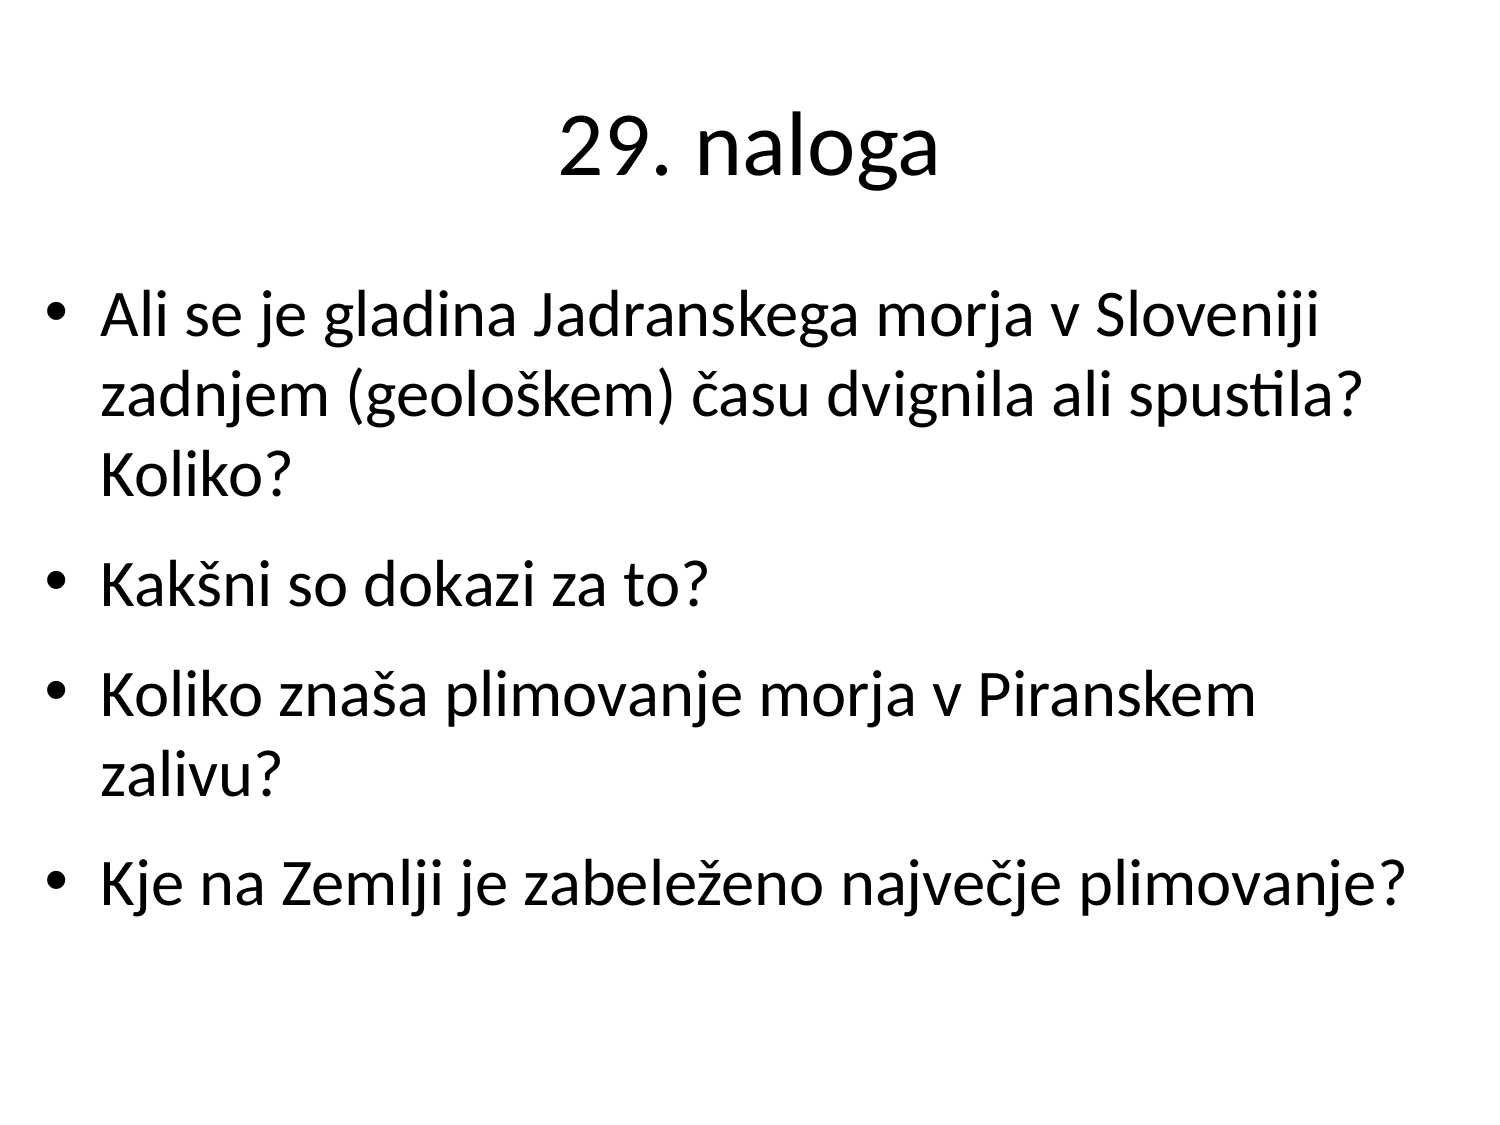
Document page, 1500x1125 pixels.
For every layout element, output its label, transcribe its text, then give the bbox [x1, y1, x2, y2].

list Ali se je gladina Jadranskega morja v Sloveniji zadnjem (geološkem) času dvignila ali spustila? Koliko? Kakšni so dokazi za to? Koliko znaša plimovanje morja v Piranskem zalivu? Kje na Zemlji je zabeleženo največje plimovanje? [29, 262, 1459, 1005]
title 29. naloga [75, 45, 1425, 233]
